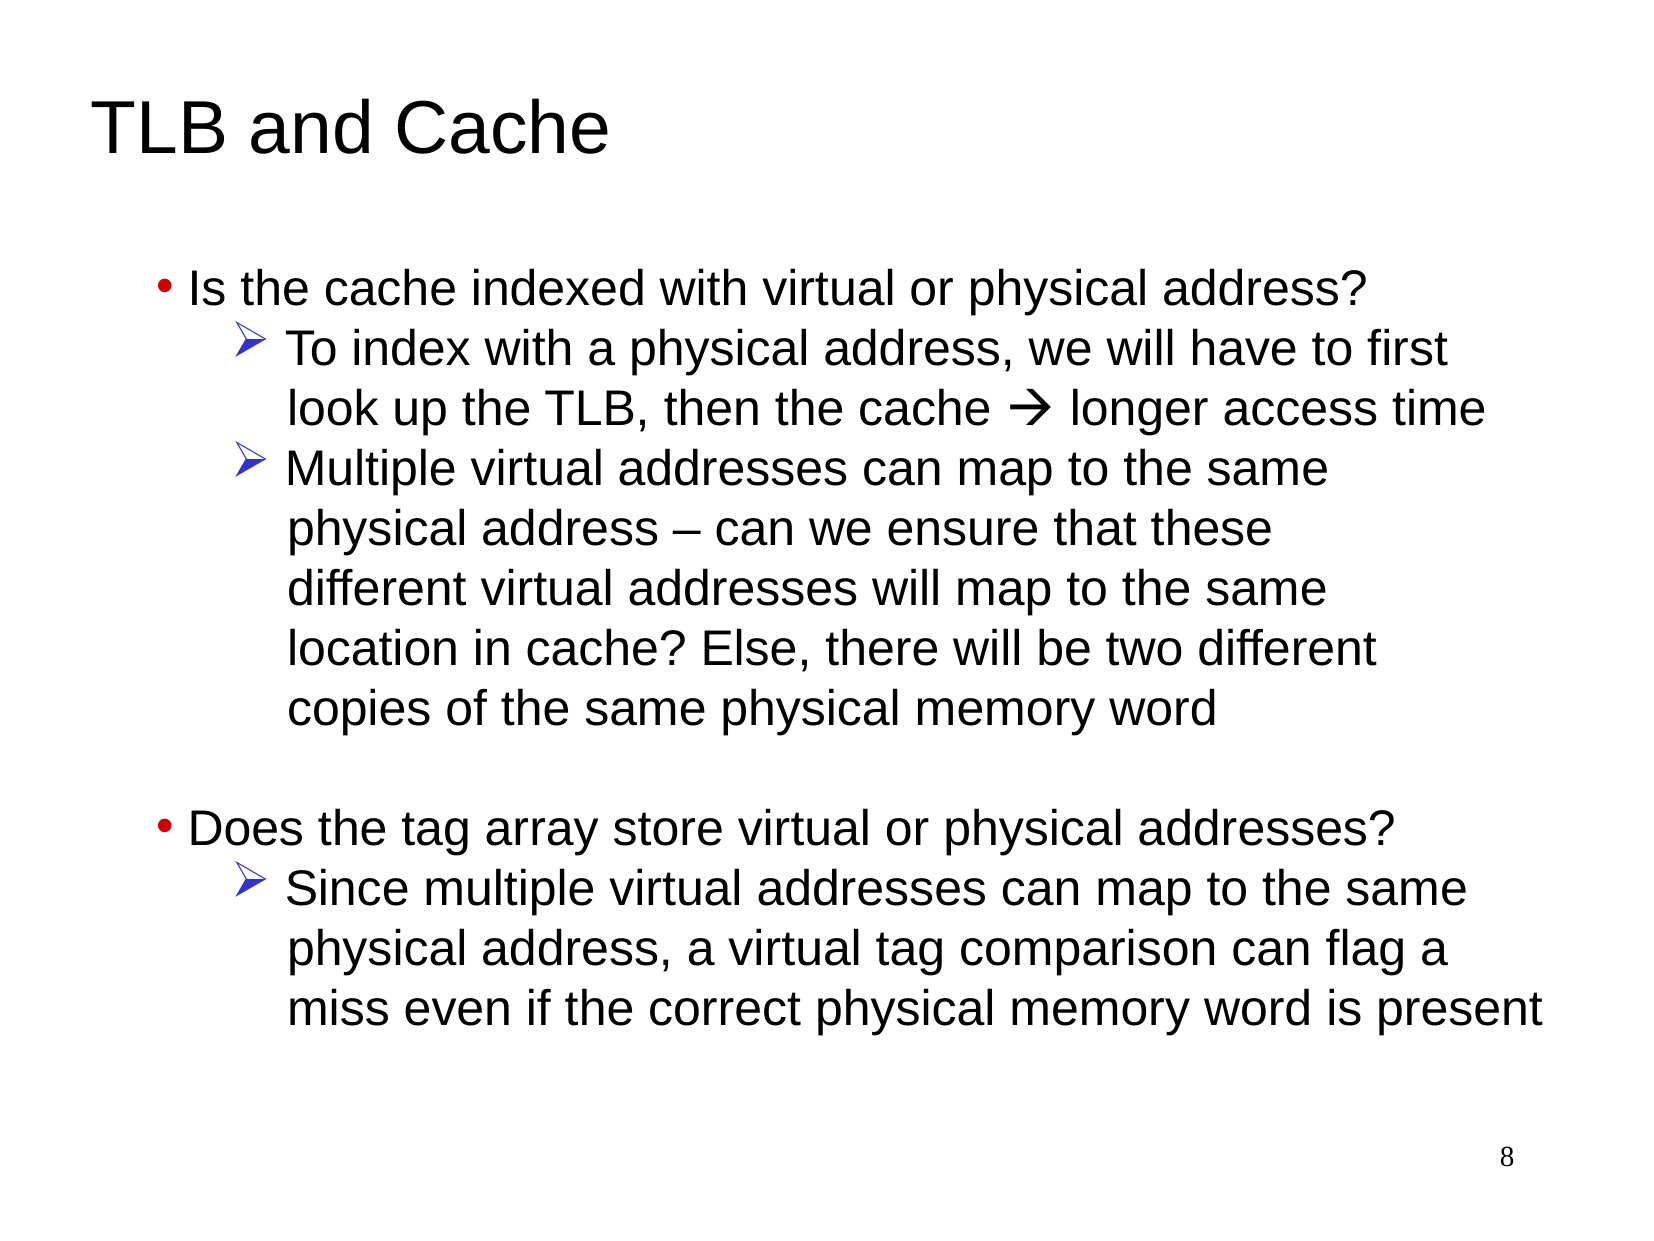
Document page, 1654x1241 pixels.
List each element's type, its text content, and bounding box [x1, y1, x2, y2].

text_box TLB and Cache [75, 71, 627, 177]
text_box Is the cache indexed with virtual or physical address? To index with a physical address, we will have to first look up the TLB, then the cache  longer access time Multiple virtual addresses can map to the same physical address – can we ensure that these different virtual addresses will map to the same location in cache? Else, there will be two different copies of the same physical memory word Does the tag array store virtual or physical addresses? Since multiple virtual addresses can map to the same physical address, a virtual tag comparison can flag a miss even if the correct physical memory word is present [141, 247, 1559, 1044]
text_box <number> [1184, 1129, 1530, 1213]
